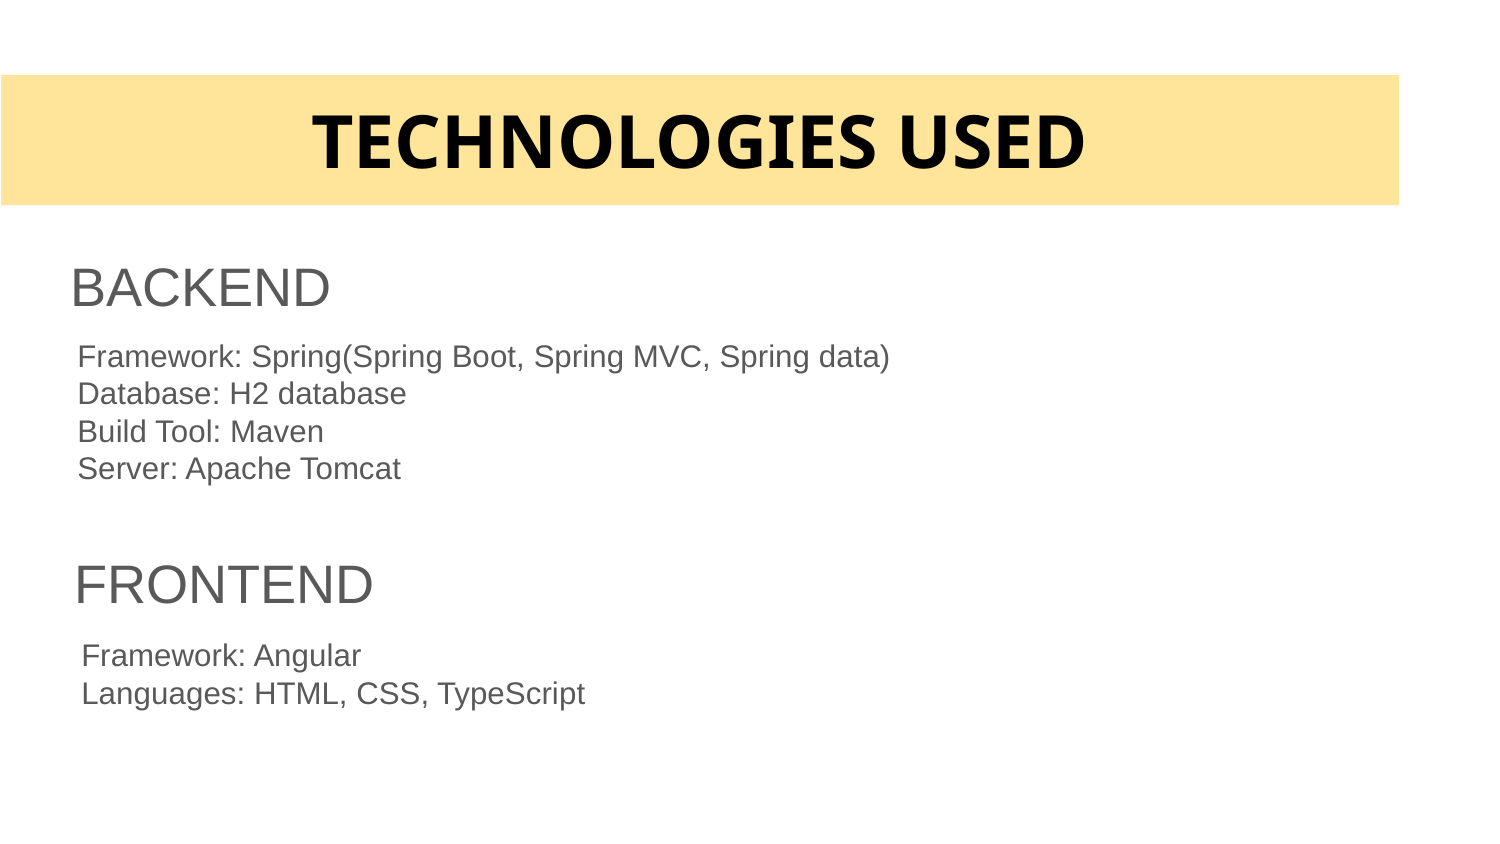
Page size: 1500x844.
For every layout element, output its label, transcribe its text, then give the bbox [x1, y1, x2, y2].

text_box Framework: Angular Languages: HTML, CSS, TypeScript [66, 620, 797, 728]
title TECHNOLOGIES USED [1, 75, 1399, 206]
subtitle FRONTEND [59, 539, 470, 631]
text_box Framework: Spring(Spring Boot, Spring MVC, Spring data) Database: H2 database Build Tool: Maven Server: Apache Tomcat [62, 320, 1315, 495]
subtitle BACKEND [55, 242, 466, 334]
